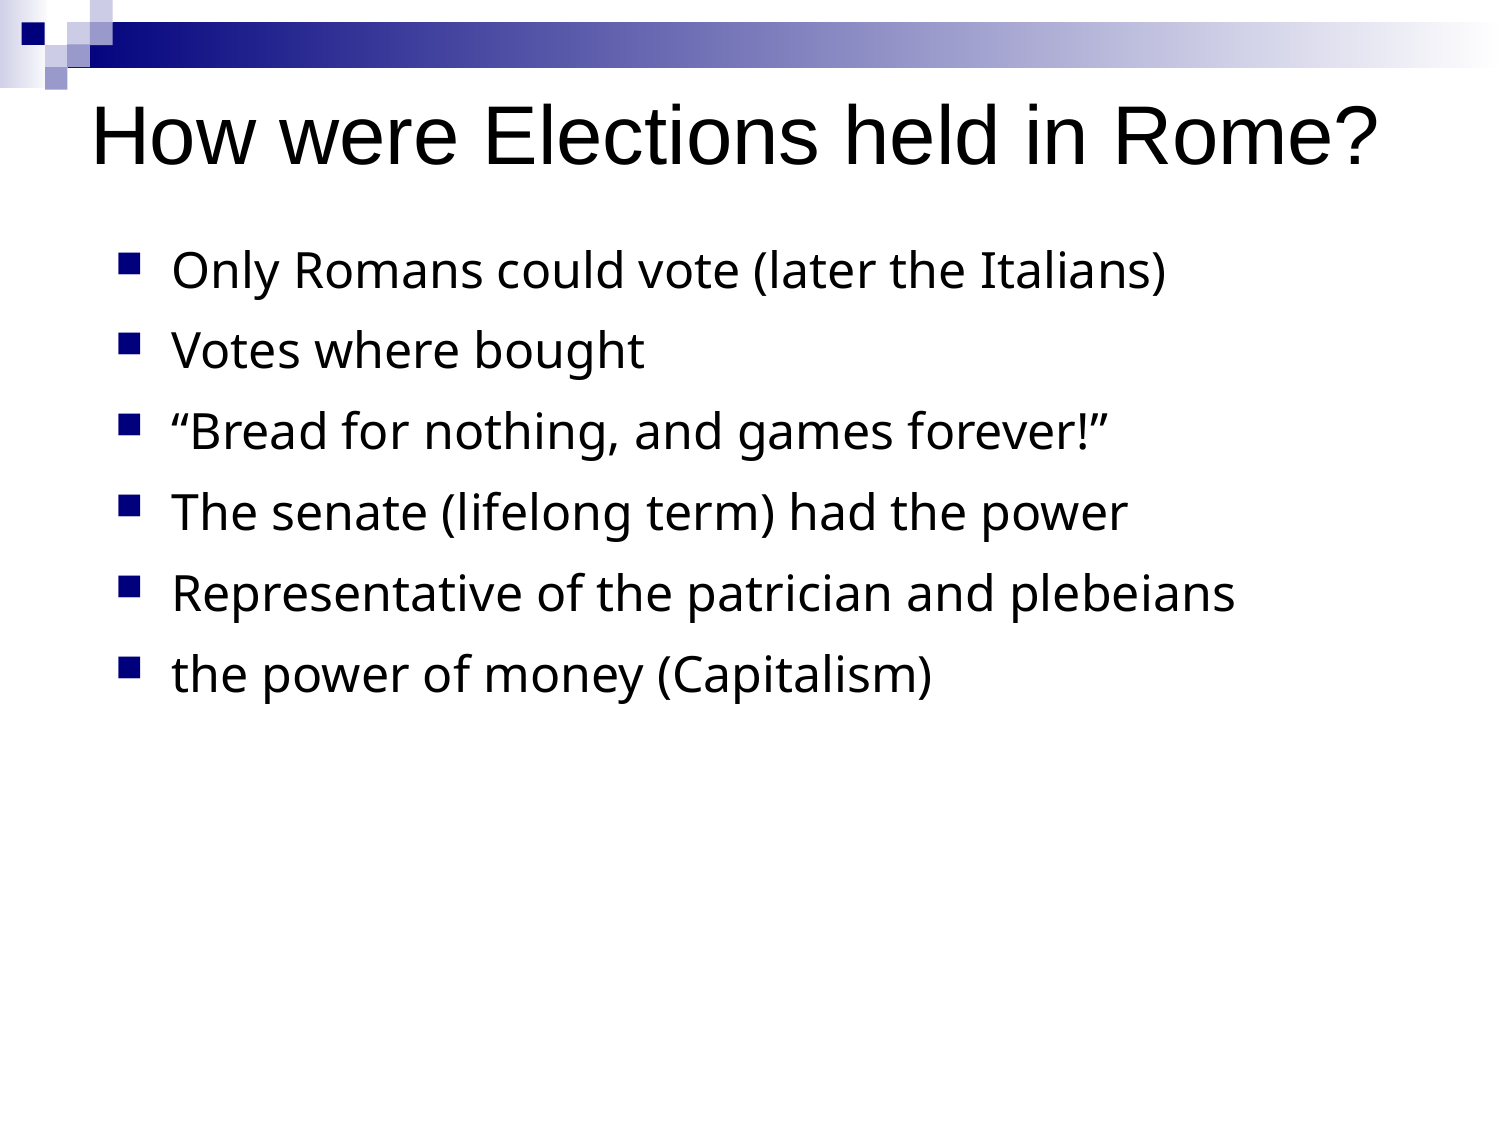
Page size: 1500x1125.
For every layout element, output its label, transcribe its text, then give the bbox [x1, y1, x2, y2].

title How were Elections held in Rome? [75, 54, 1500, 209]
list Only Romans could vote (later the Italians) Votes where bought “Bread for nothing, and games forever!” The senate (lifelong term) had the power Representative of the patrician and plebeians the power of money (Capitalism) [100, 219, 1412, 858]
